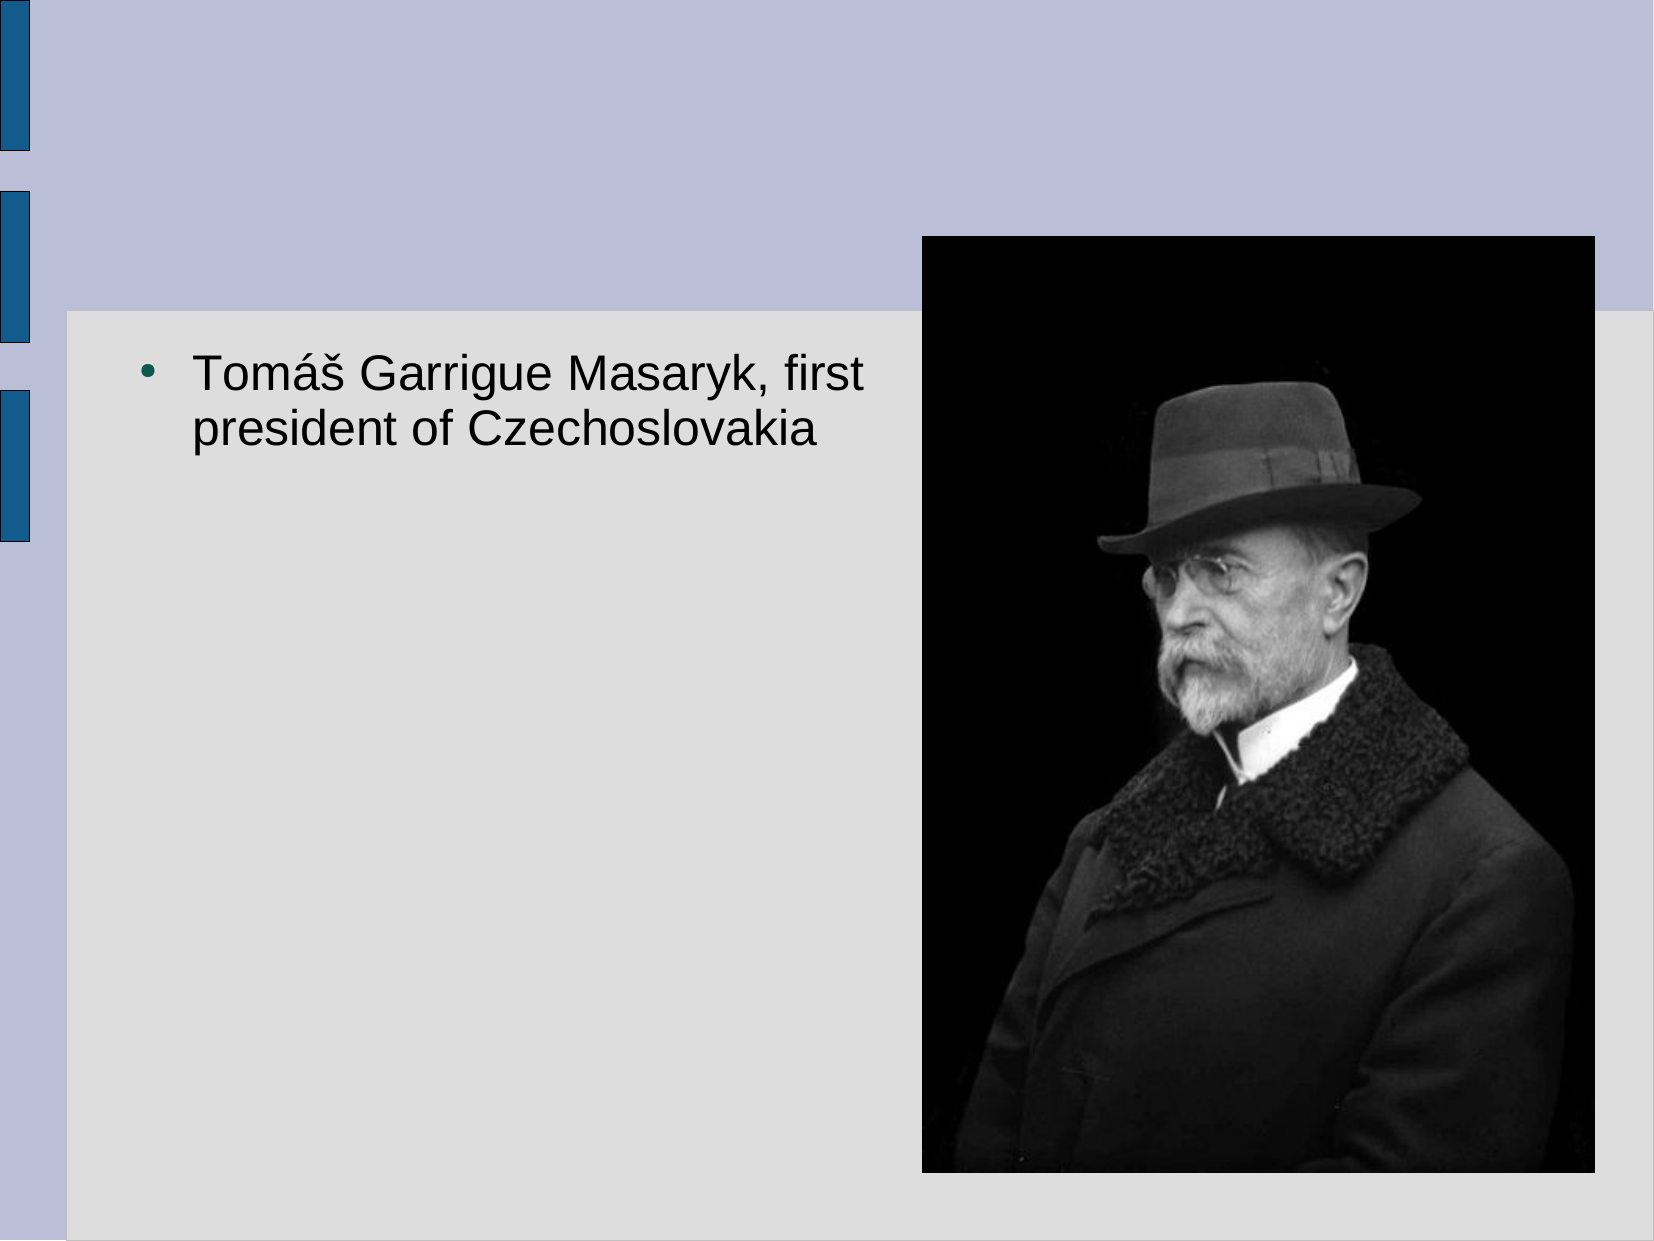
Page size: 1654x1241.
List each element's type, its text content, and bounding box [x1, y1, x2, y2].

picture [922, 236, 1595, 1173]
list Tomáš Garrigue Masaryk, first president of Czechoslovakia [121, 344, 916, 1127]
